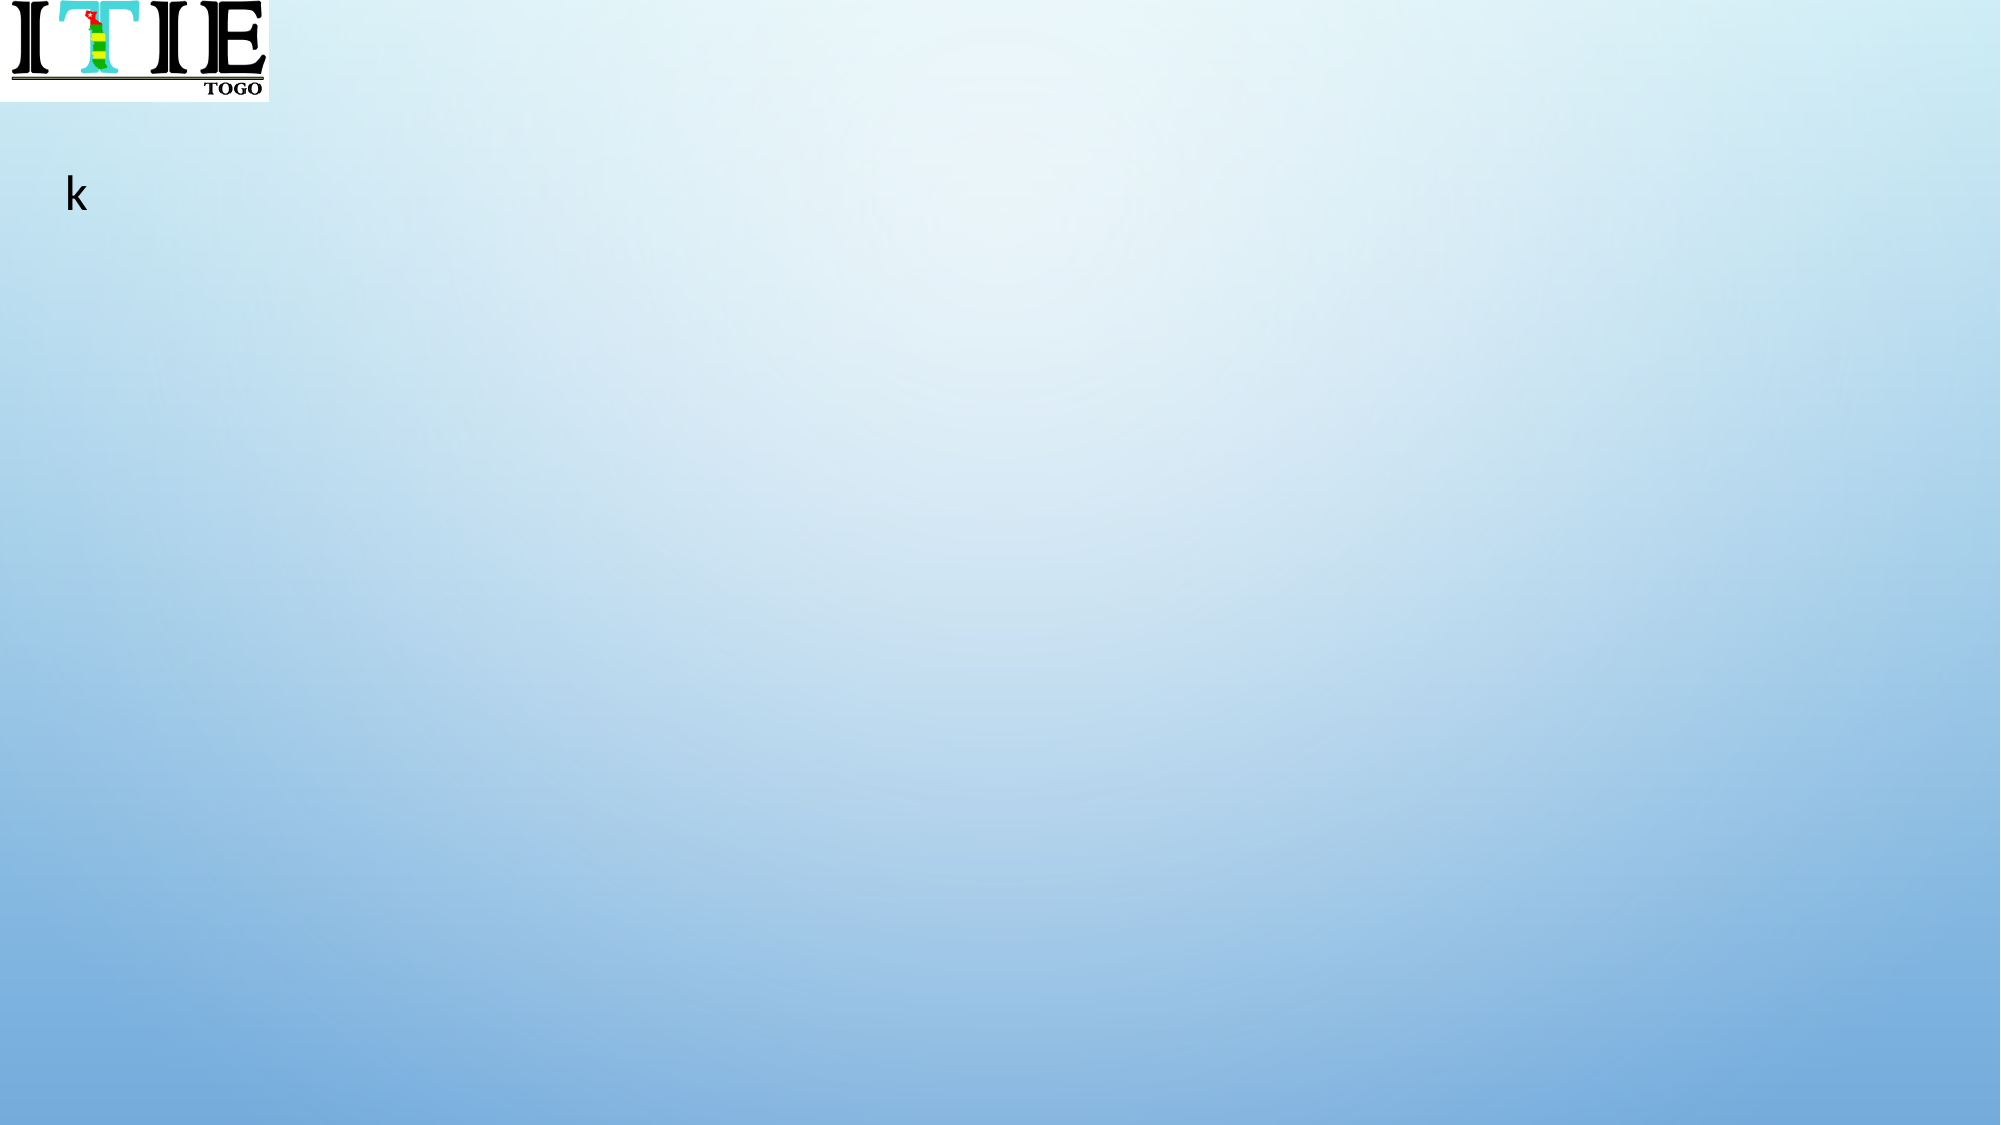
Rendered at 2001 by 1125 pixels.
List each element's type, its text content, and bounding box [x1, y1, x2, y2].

text_box k [50, 152, 1948, 289]
picture [0, 0, 269, 102]
